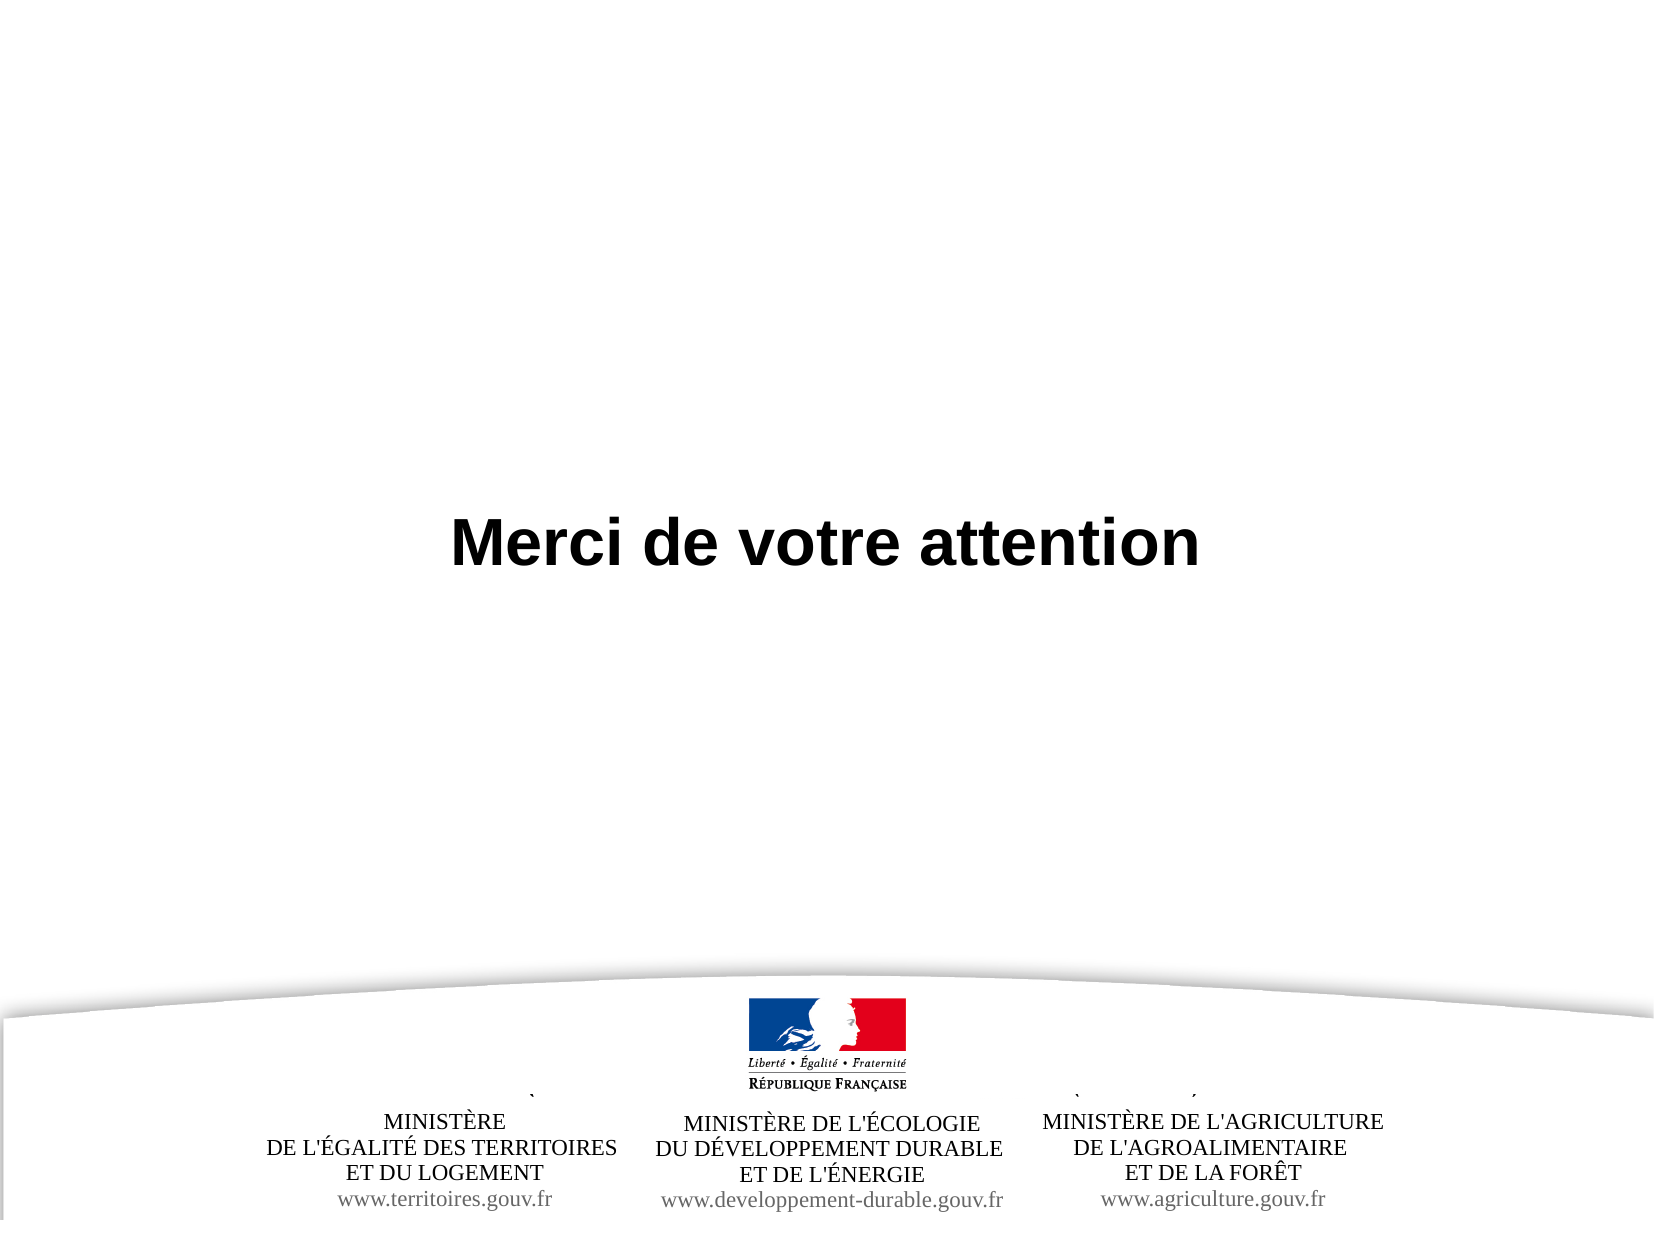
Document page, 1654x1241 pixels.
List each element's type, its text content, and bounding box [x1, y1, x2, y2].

text_box Merci de votre attention [435, 497, 1219, 603]
picture [0, 0, 1654, 1220]
